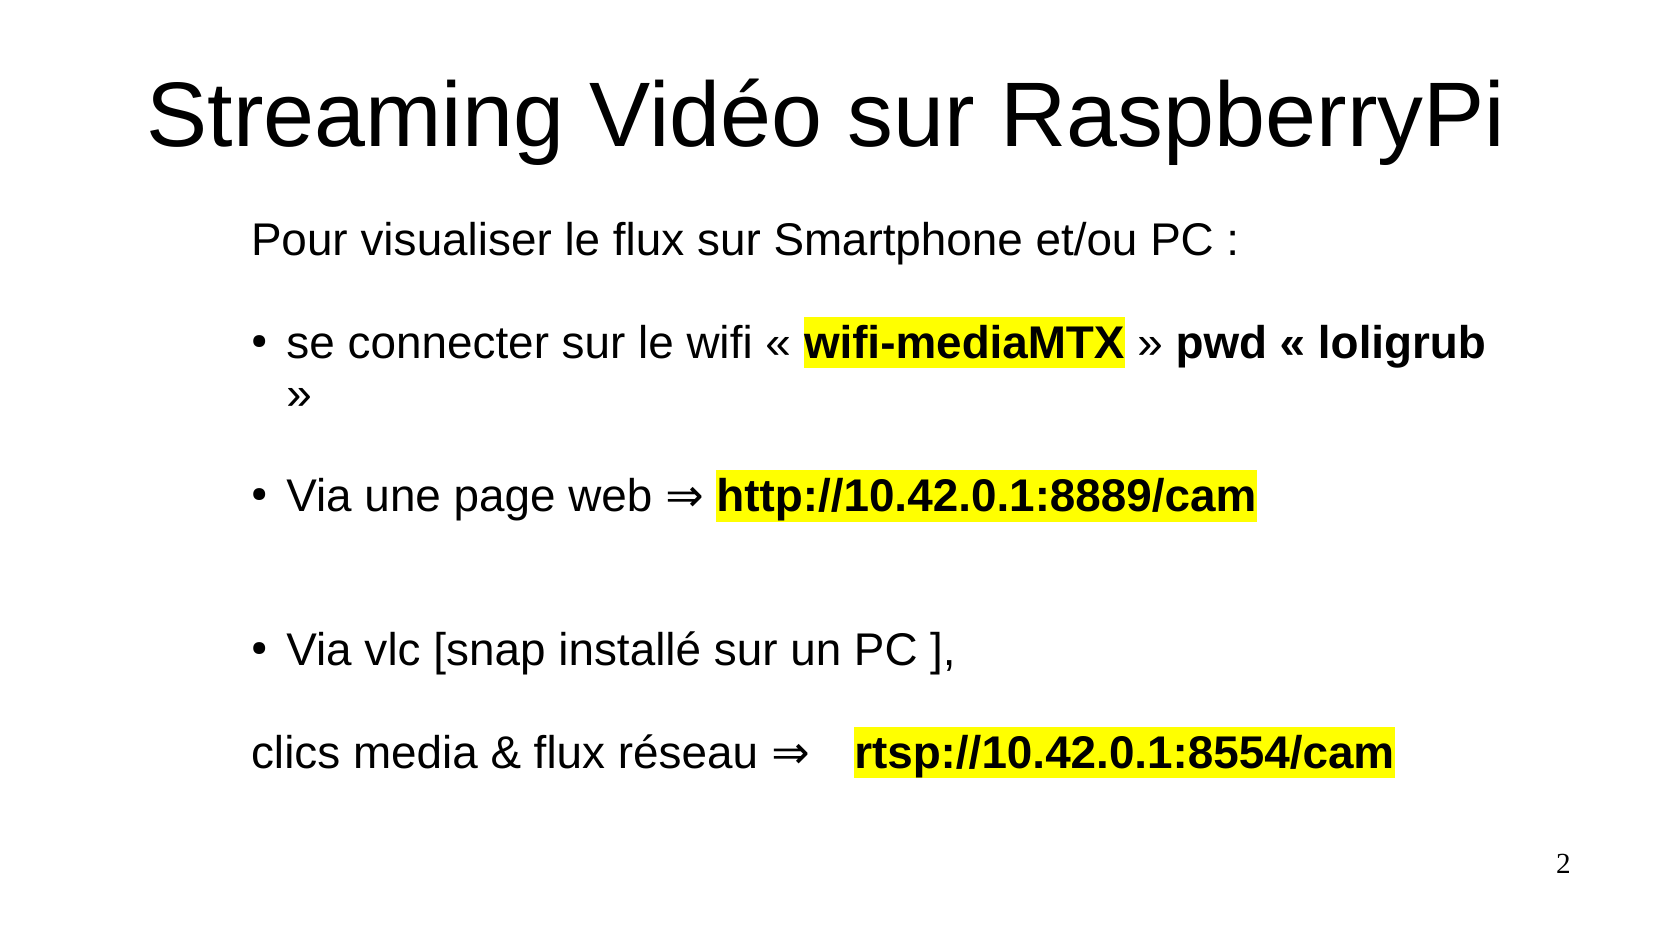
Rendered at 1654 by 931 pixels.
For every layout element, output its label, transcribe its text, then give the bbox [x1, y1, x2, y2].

text_box Pour visualiser le flux sur Smartphone et/ou PC : se connecter sur le wifi « wifi-mediaMTX » pwd « loligrub » Via une page web ⇒ http://10.42.0.1:8889/cam Via vlc [snap installé sur un PC ], clics media & flux réseau ⇒ rtsp://10.42.0.1:8554/cam [236, 206, 1503, 837]
title Streaming Vidéo sur RaspberryPi [82, 37, 1571, 193]
